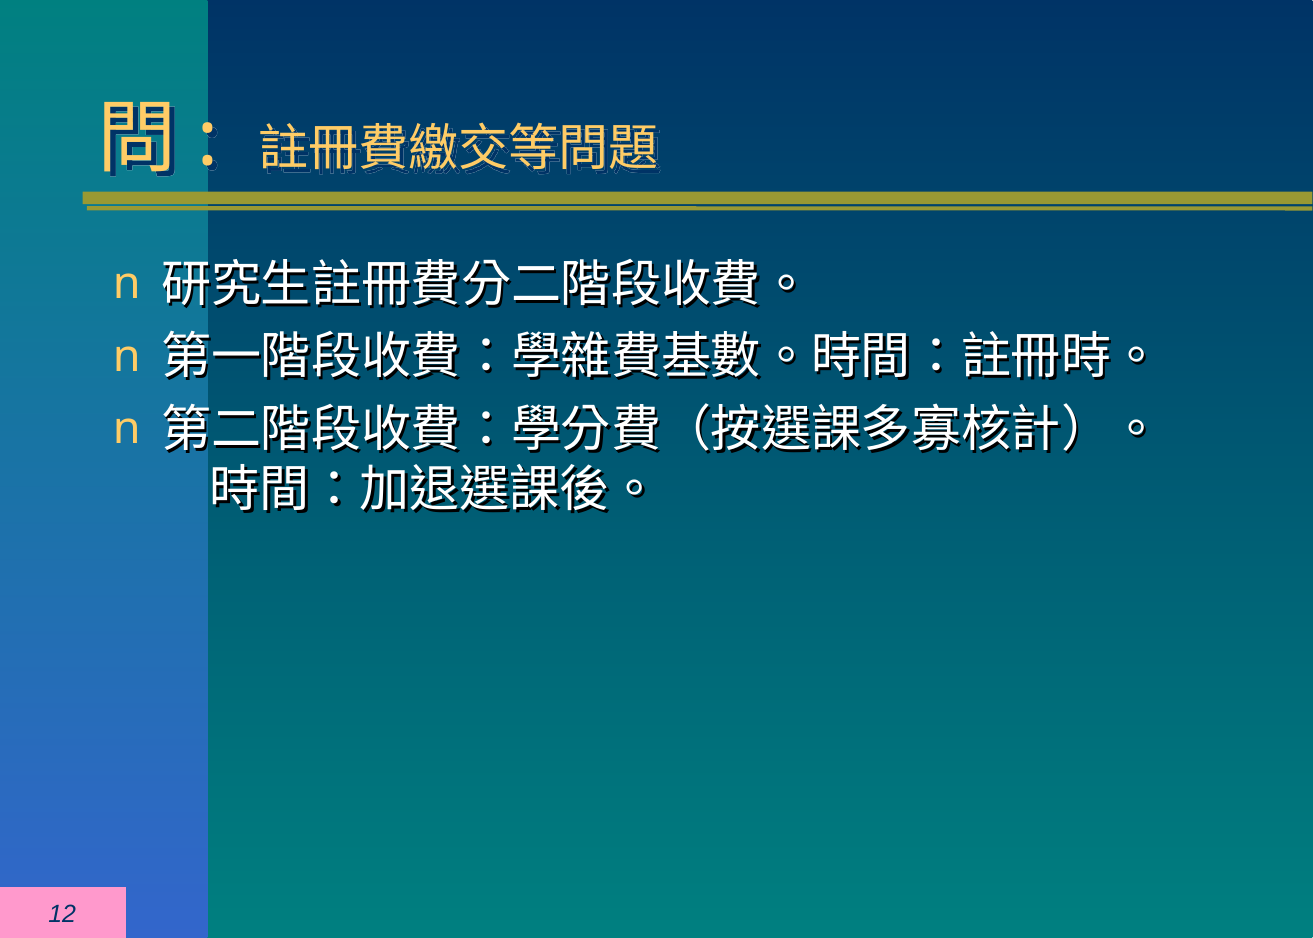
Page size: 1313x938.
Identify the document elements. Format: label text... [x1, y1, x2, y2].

text_box [0, 0, 207, 938]
title 問: 註冊費繳交等問題 [84, 36, 1280, 188]
list 研究生註冊費分二階段收費。 第一階段收費：學雜費基數。時間：註冊時。 第二階段收費：學分費（按選課多寡核計）。時間：加退選課後。 [99, 244, 1201, 844]
text_box 12 [0, 887, 125, 938]
